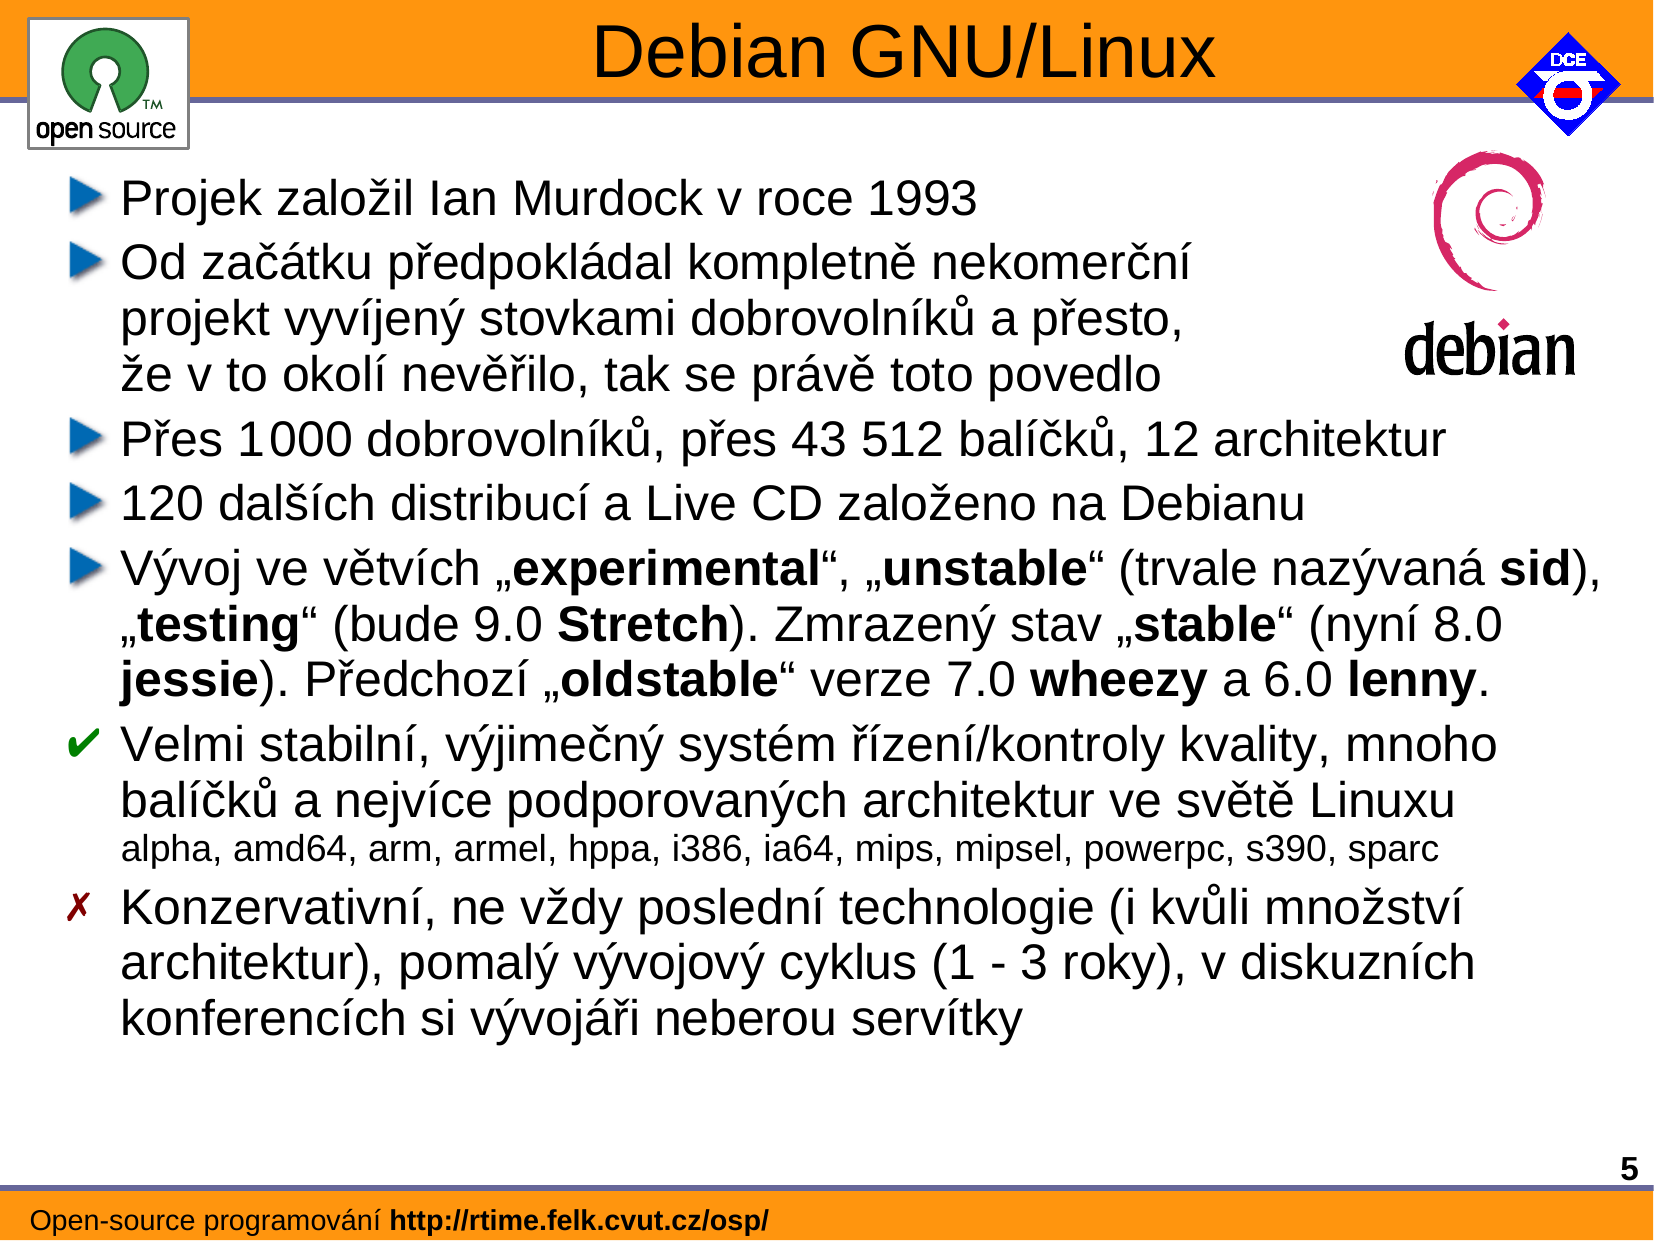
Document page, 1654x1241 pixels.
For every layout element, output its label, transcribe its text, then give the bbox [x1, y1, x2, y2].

title Debian GNU/Linux [178, 4, 1631, 98]
text_box [1436, 334, 1464, 376]
list Projek založil Ian Murdock v roce 1993 Od začátku předpokládal kompletně nekomerční projekt vyvíjený stovkami dobrovolníků a přesto, že v to okolí nevěřilo, tak se právě toto povedlo Přes 1 000 dobrovolníků, přes 43 512 balíčků, 12 architektur 120 dalších distribucí a Live CD založeno na Debianu Vývoj ve větvích „experimental“, „unstable“ (trvale nazývaná sid), „testing“ (bude 9.0 Stretch). Zmrazený stav „stable“ (nyní 8.0 jessie). Předchozí „oldstable“ verze 7.0 wheezy a 6.0 lenny. Velmi stabilní, výjimečný systém řízení/kontroly kvality, mnoho balíčků a nejvíce podporovaných architektur ve světě Linuxu alpha, amd64, arm, armel, hppa, i386, ia64, mips, mipsel, powerpc, s390, sparc Konzervativní, ne vždy poslední technologie (i kvůli množství architektur), pomalý vývojový cyklus (1 - 3 roky), v diskuzních konferencích si vývojáři neberou servítky [49, 169, 1613, 1147]
text_box [1497, 318, 1510, 331]
text_box [1404, 320, 1436, 376]
text_box [1433, 150, 1546, 291]
text_box [1545, 334, 1576, 375]
text_box [1497, 334, 1509, 375]
text_box [1463, 320, 1496, 376]
text_box [1512, 334, 1541, 376]
